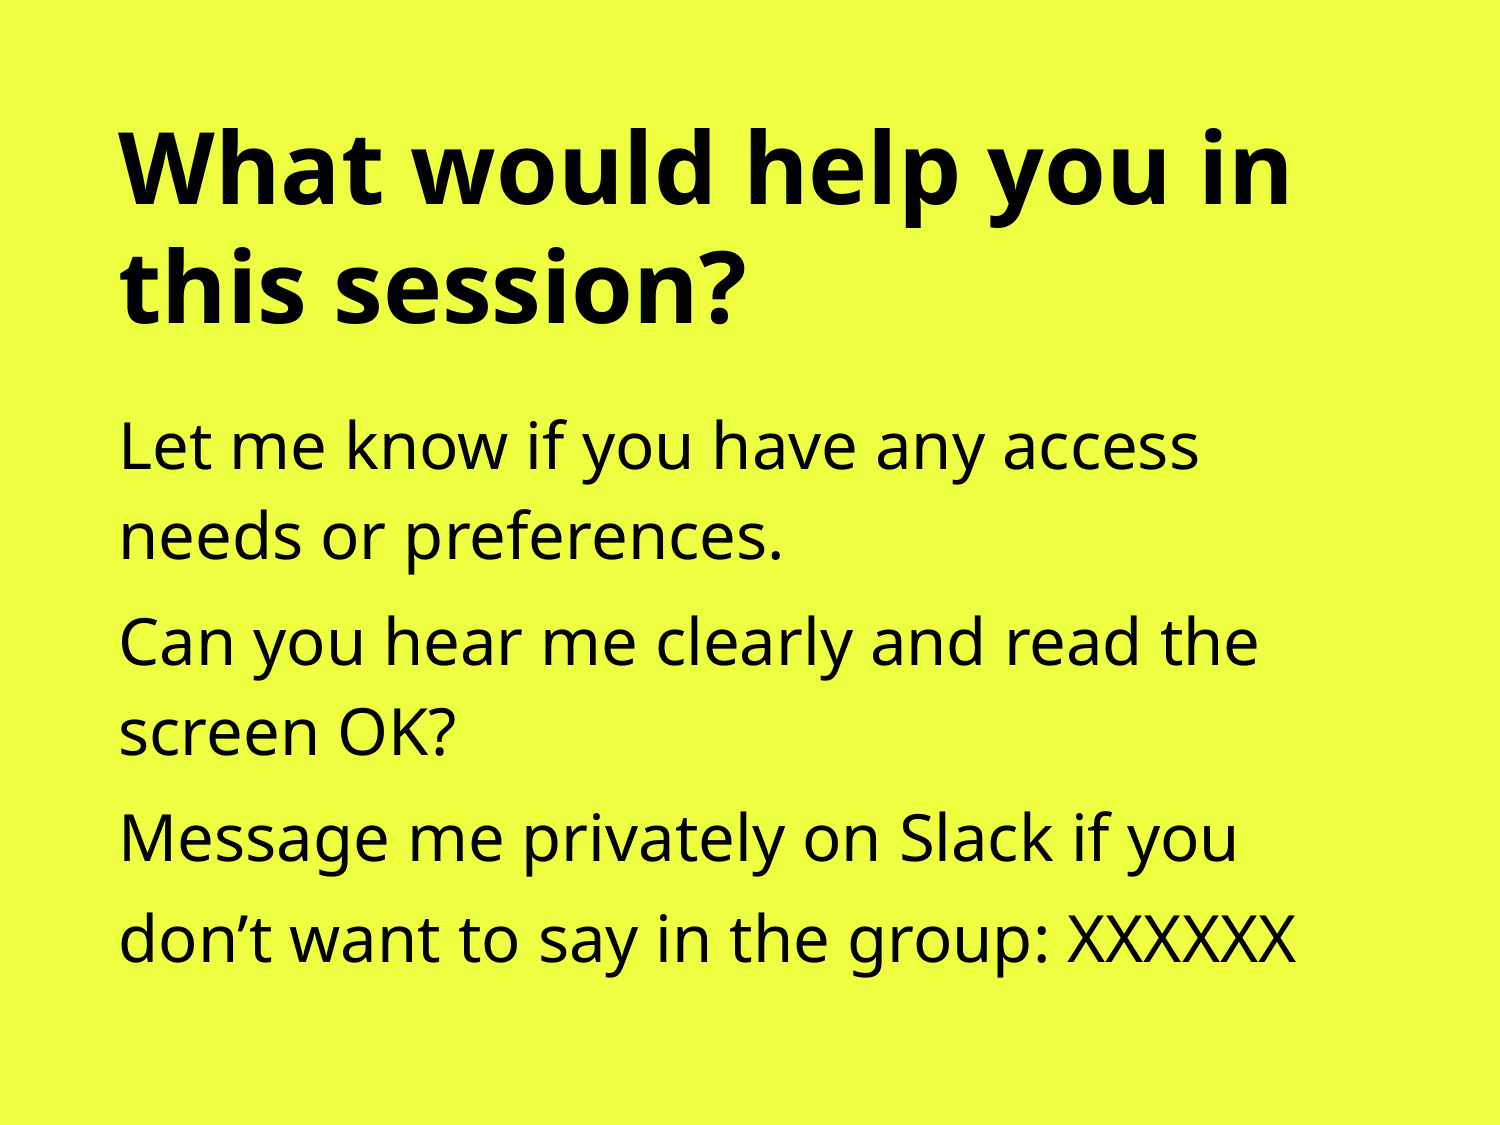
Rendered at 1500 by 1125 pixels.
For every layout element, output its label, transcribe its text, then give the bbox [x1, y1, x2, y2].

list Let me know if you have any access needs or preferences. Can you hear me clearly and read the screen OK? Message me privately on Slack if you don’t want to say in the group: XXXXXX [103, 377, 1397, 1000]
title What would help you in this session? [103, 89, 1397, 215]
